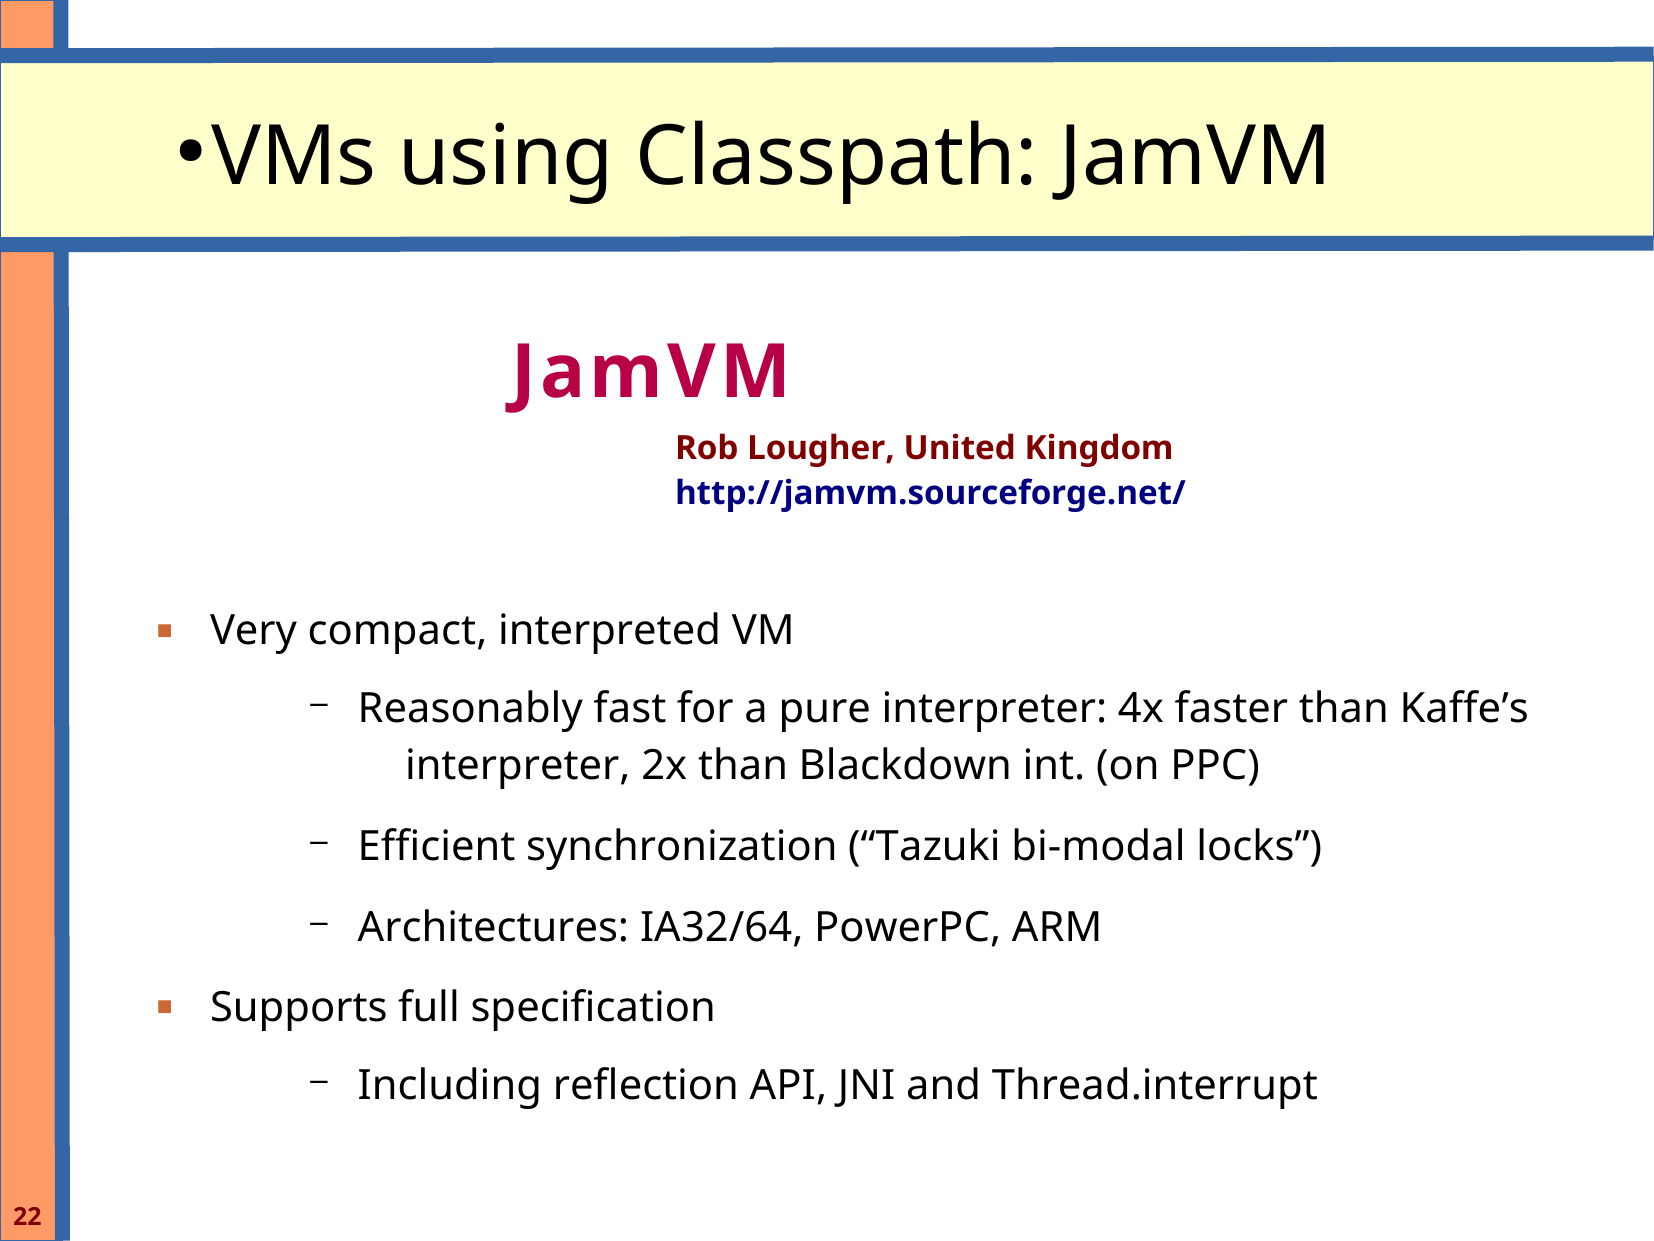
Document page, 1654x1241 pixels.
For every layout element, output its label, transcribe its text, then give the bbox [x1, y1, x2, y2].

title VMs using Classpath: JamVM [105, 93, 1605, 212]
list Very compact, interpreted VM Reasonably fast for a pure interpreter: 4x faster than Kaffe’s interpreter, 2x than Blackdown int. (on PPC) Efficient synchronization (“Tazuki bi-modal locks”) Architectures: IA32/64, PowerPC, ARM Supports full specification Including reflection API, JNI and Thread.interrupt [121, 600, 1534, 1189]
text_box JamVM [455, 324, 848, 412]
text_box Rob Lougher, United Kingdom http://jamvm.sourceforge.net/ [675, 423, 1483, 556]
